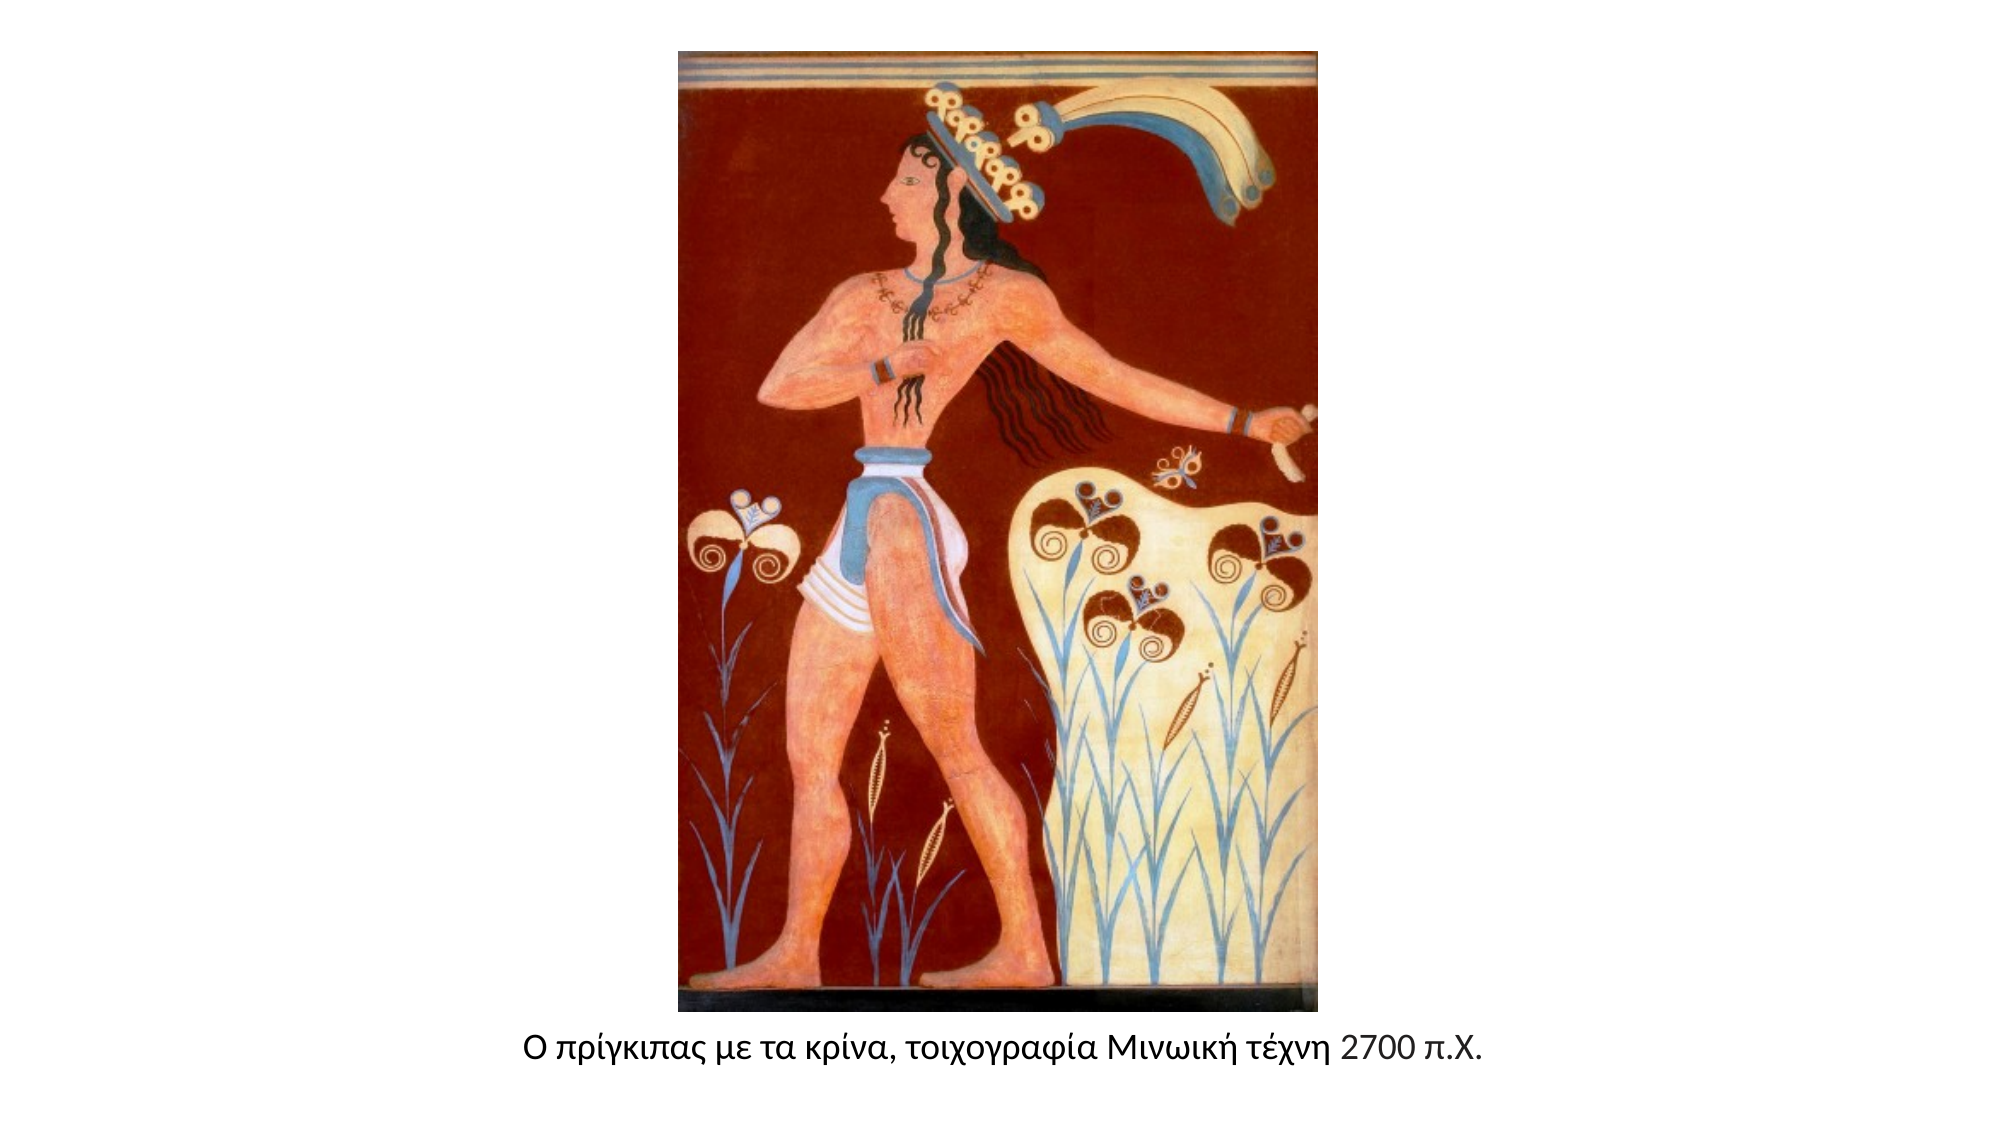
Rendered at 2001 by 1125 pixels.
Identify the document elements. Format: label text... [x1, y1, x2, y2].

picture [678, 51, 1318, 1012]
text_box Ο πρίγκιπας με τα κρίνα, τοιχογραφία Μινωική τέχνη 2700 π.Χ. [474, 1012, 1533, 1075]
